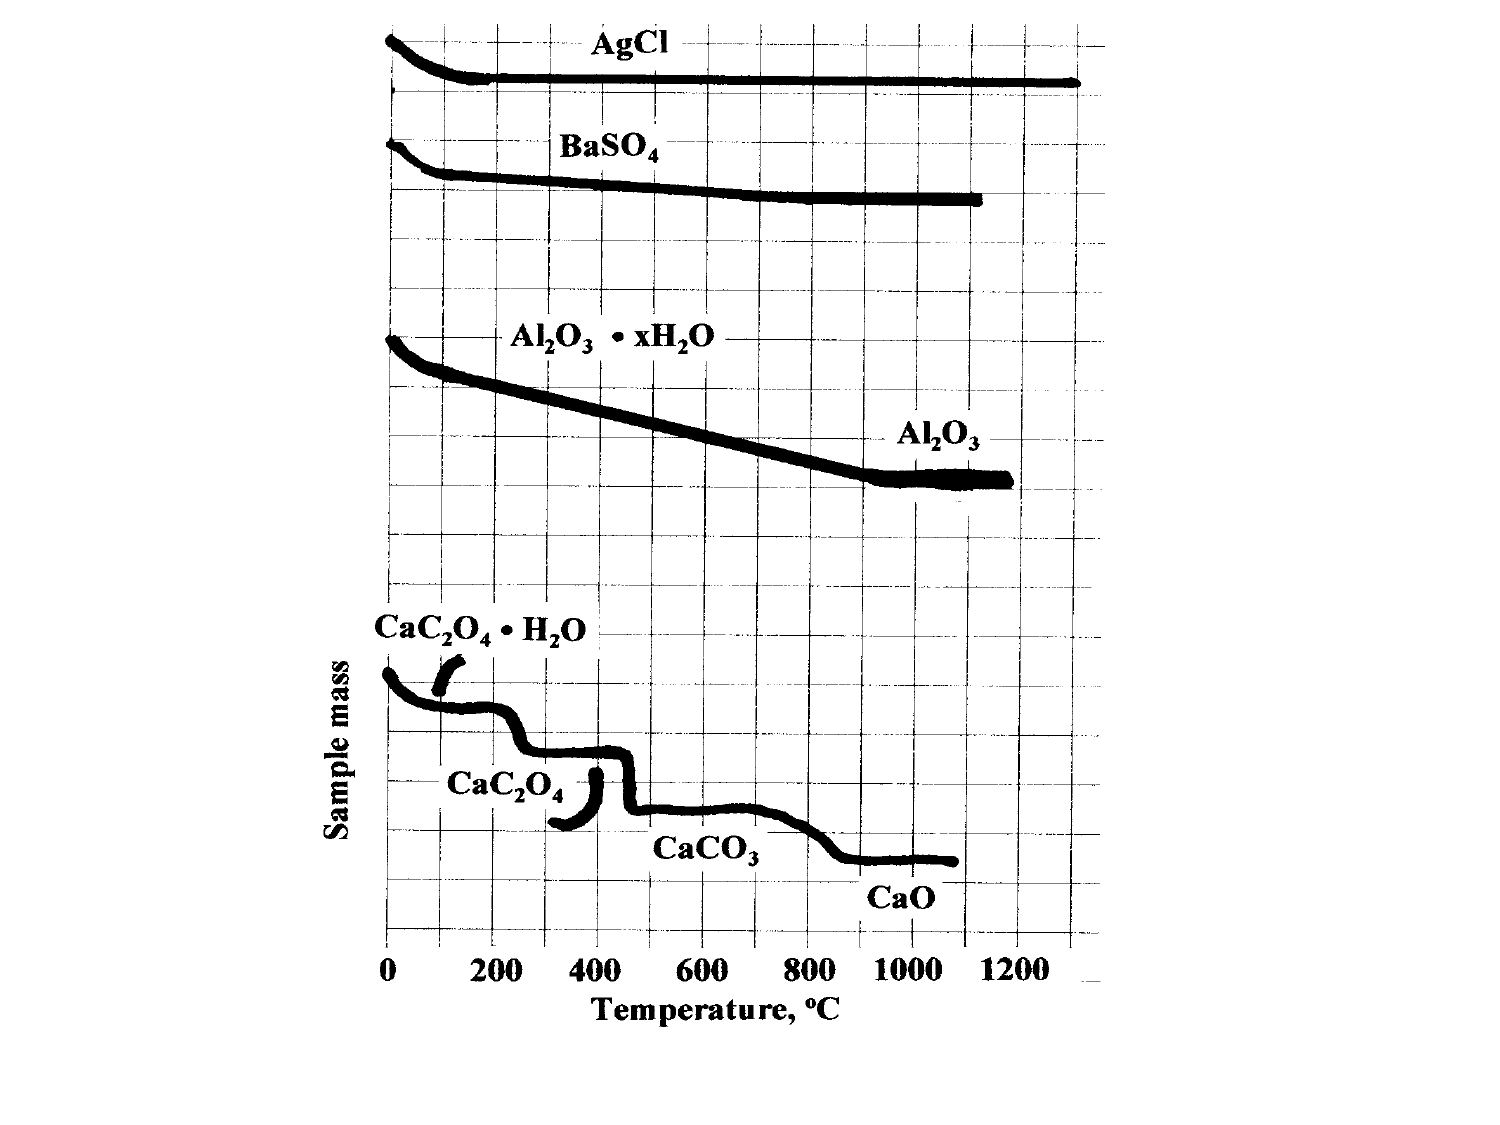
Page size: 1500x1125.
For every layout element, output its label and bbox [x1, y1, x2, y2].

picture [300, 24, 1129, 1063]
